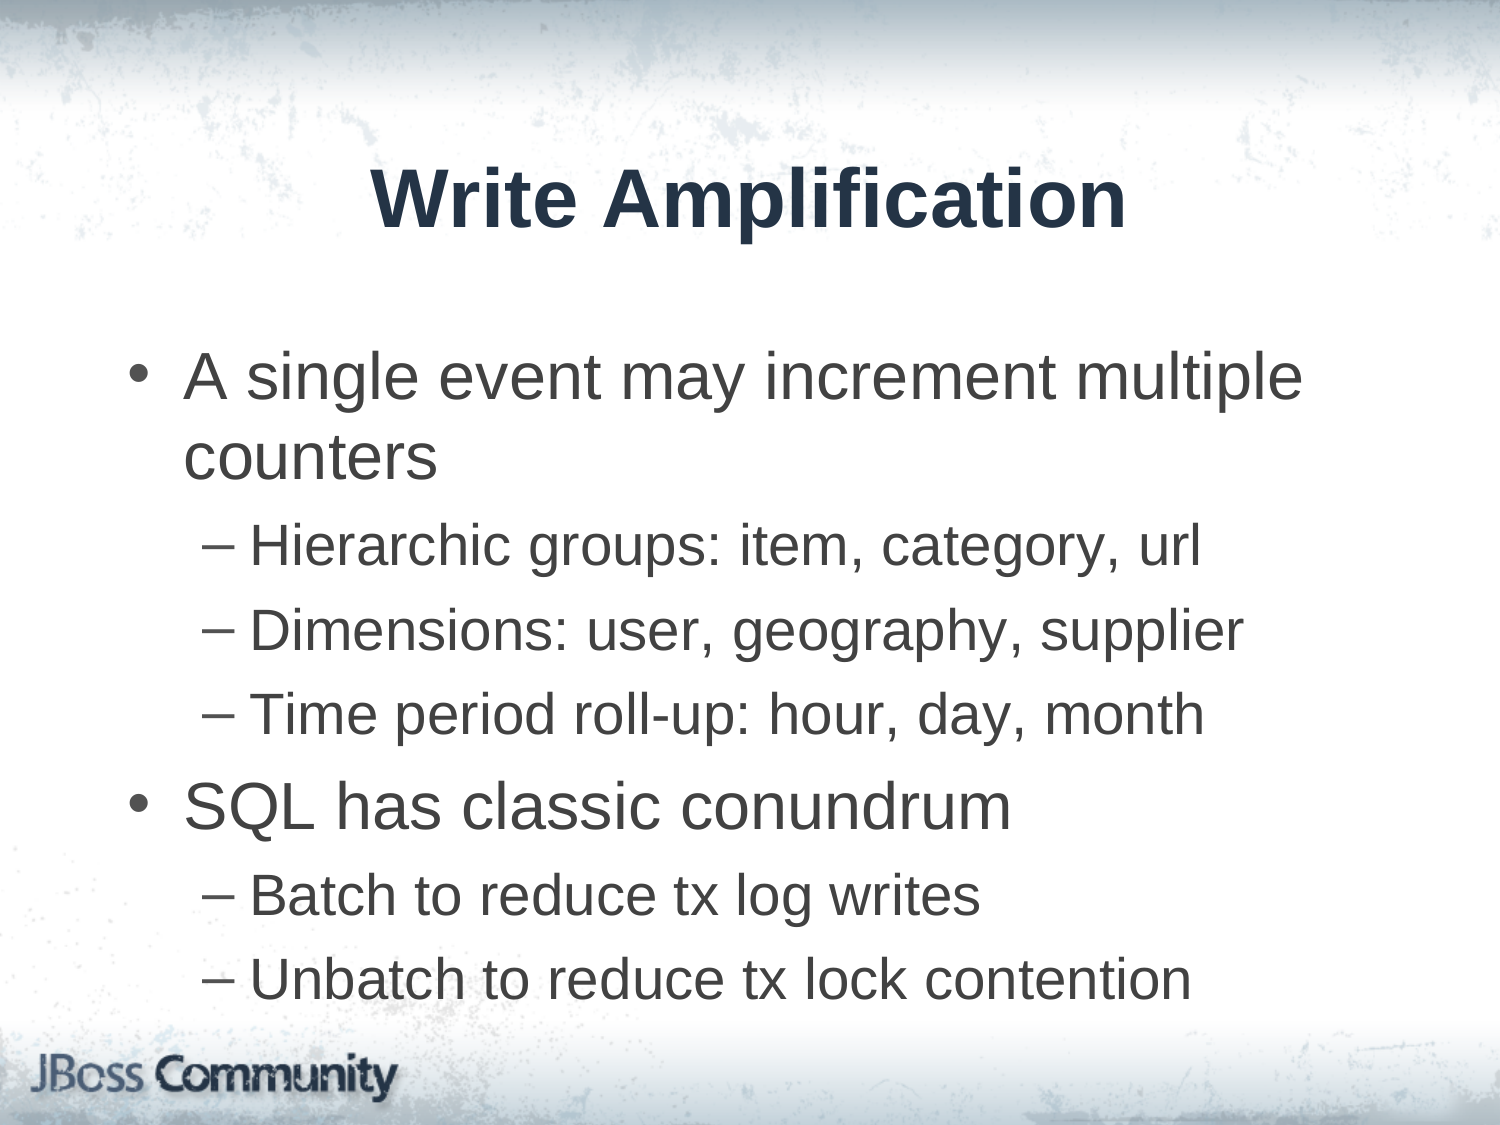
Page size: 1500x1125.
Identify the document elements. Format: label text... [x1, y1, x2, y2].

picture [0, 0, 1500, 1125]
list A single event may increment multiple counters Hierarchic groups: item, category, url Dimensions: user, geography, supplier Time period roll-up: hour, day, month SQL has classic conundrum Batch to reduce tx log writes Unbatch to reduce tx lock contention [112, 324, 1388, 1083]
title Write Amplification [112, 76, 1388, 312]
